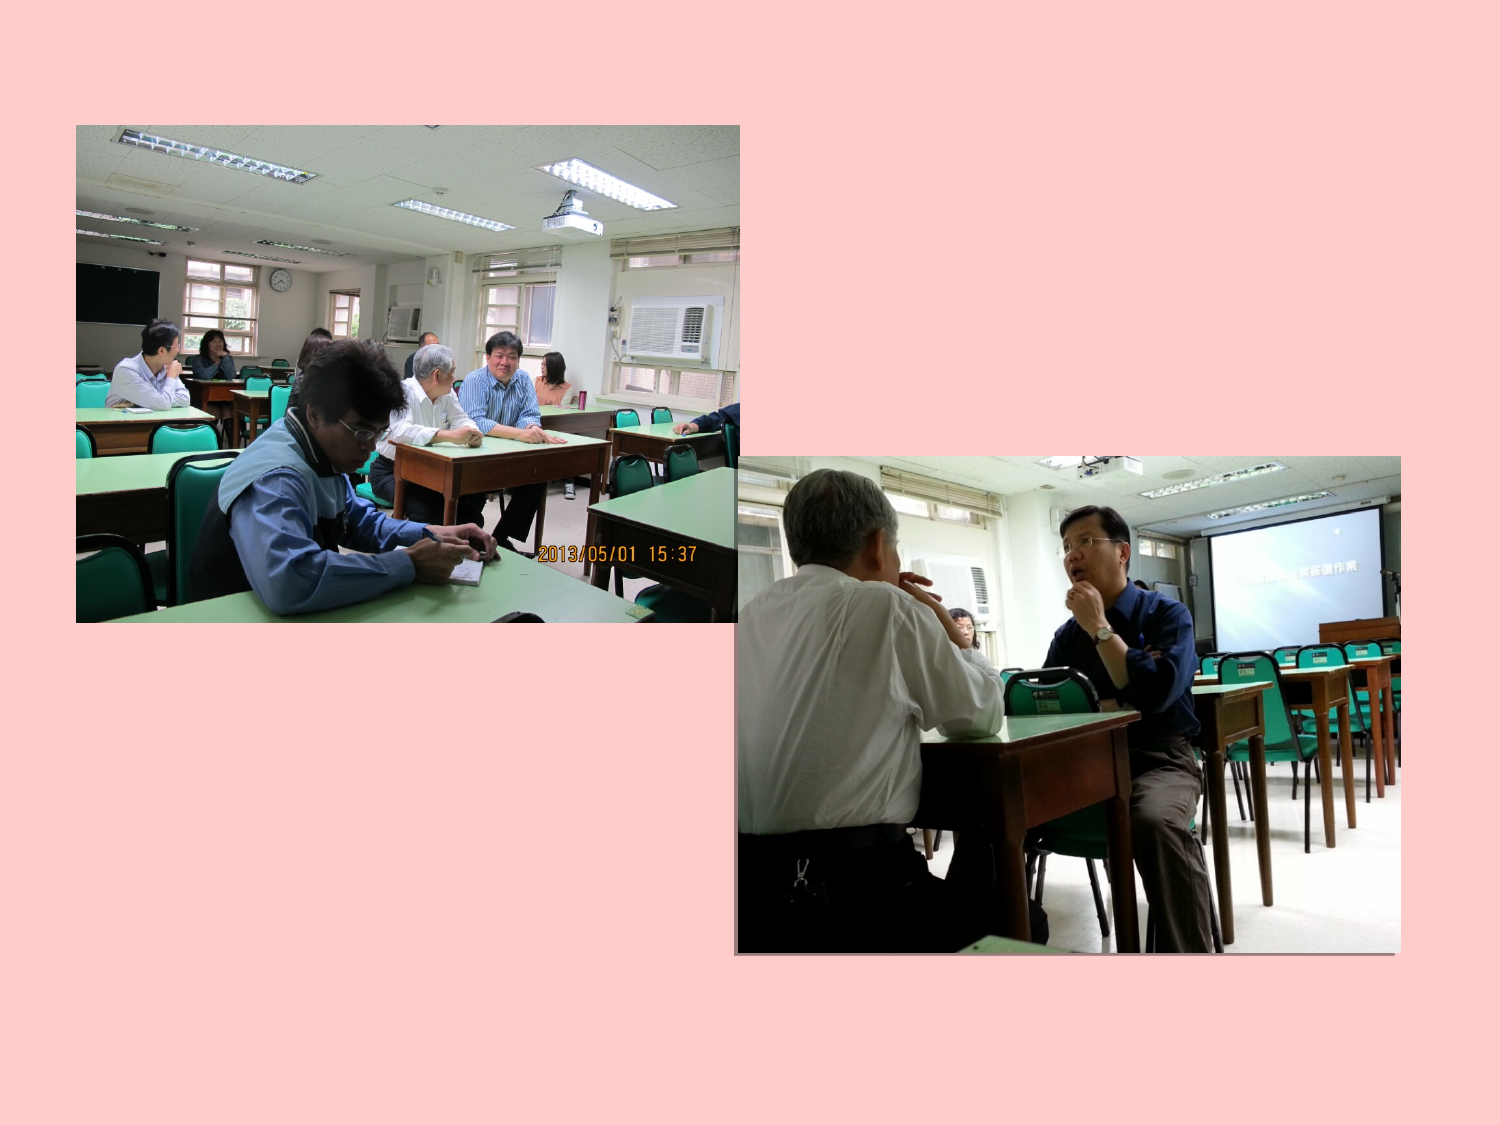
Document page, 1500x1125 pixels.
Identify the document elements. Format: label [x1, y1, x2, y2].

picture [76, 125, 1401, 954]
